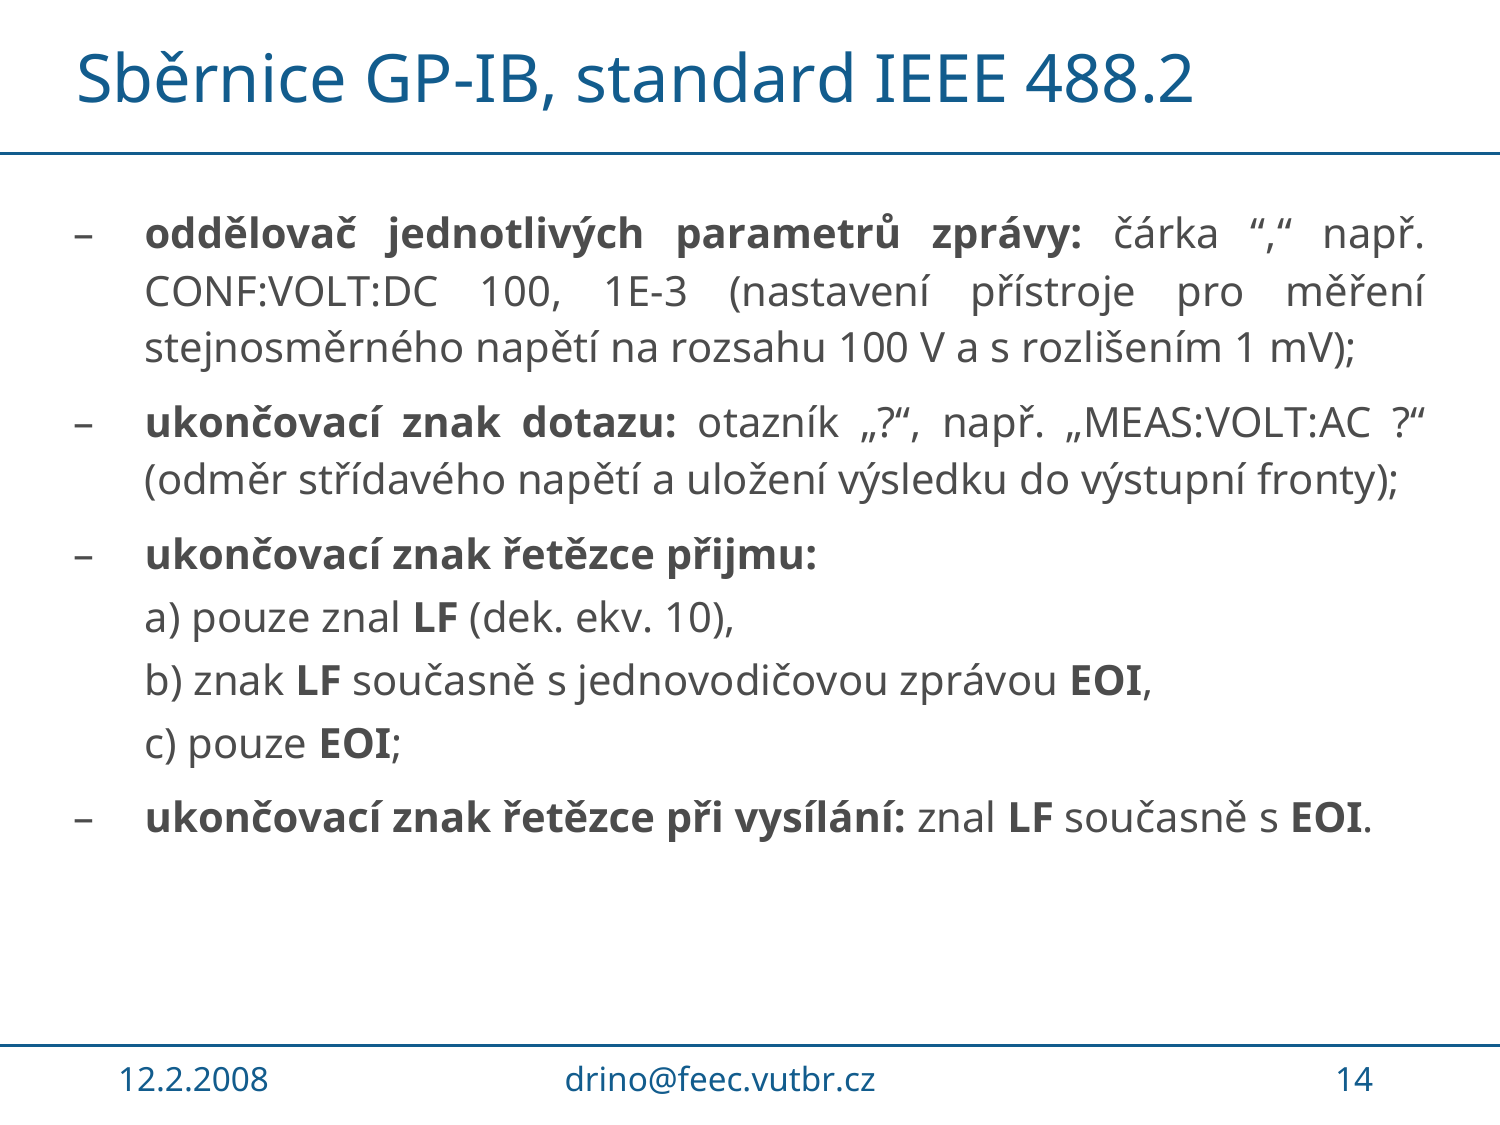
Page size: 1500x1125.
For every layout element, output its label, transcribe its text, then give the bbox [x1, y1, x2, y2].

text_box 1 [1075, 1049, 1388, 1125]
text_box 12.2.2008 [103, 1049, 432, 1125]
text_box – oddělovač jednotlivých parametrů zprávy: čárka “,“ např. CONF:VOLT:DC 100, 1E-3 (nastavení přístroje pro měření stejnosměrného napětí na rozsahu 100 V a s rozlišením 1 mV); – ukončovací znak dotazu: otazník „?“, např. „MEAS:VOLT:AC ?“ (odměr střídavého napětí a uložení výsledku do výstupní fronty); – ukončovací znak řetězce přijmu: a) pouze znal LF (dek. ekv. 10), b) znak LF současně s jednovodičovou zprávou EOI, c) pouze EOI; – ukončovací znak řetězce při vysílání: znal LF současně s EOI. [59, 196, 1442, 853]
title Sběrnice GP-IB, standard IEEE 488.2 [0, 0, 1500, 152]
text_box drino@feec.vutbr.cz [454, 1049, 987, 1125]
